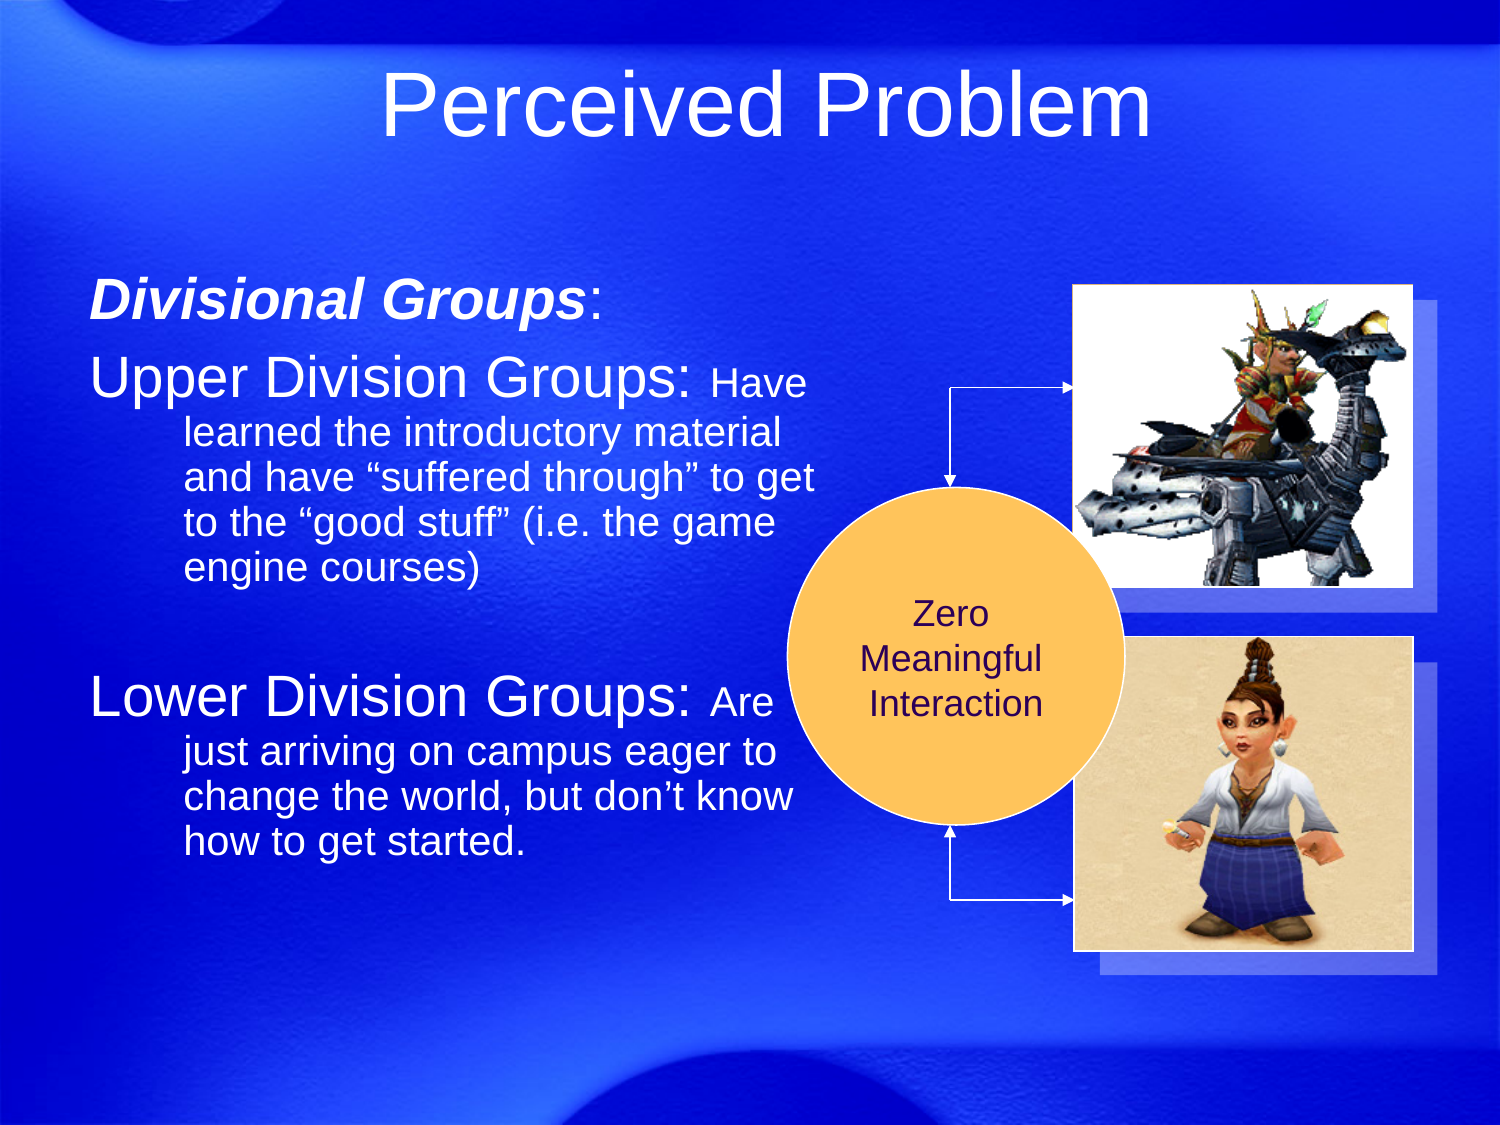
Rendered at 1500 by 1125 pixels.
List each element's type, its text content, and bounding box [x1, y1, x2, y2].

text_box [1112, 299, 1438, 613]
text_box Zero Meaningful Interaction [787, 487, 1126, 826]
text_box [1099, 662, 1438, 976]
picture [0, 0, 1500, 1125]
text_box Divisional Groups: Upper Division Groups: Have learned the introductory material and have “suffered through” to get to the “good stuff” (i.e. the game engine courses) Lower Division Groups: Are just arriving on campus eager to change the world, but don’t know how to get started. [74, 261, 863, 912]
title Perceived Problem [62, 37, 1440, 163]
